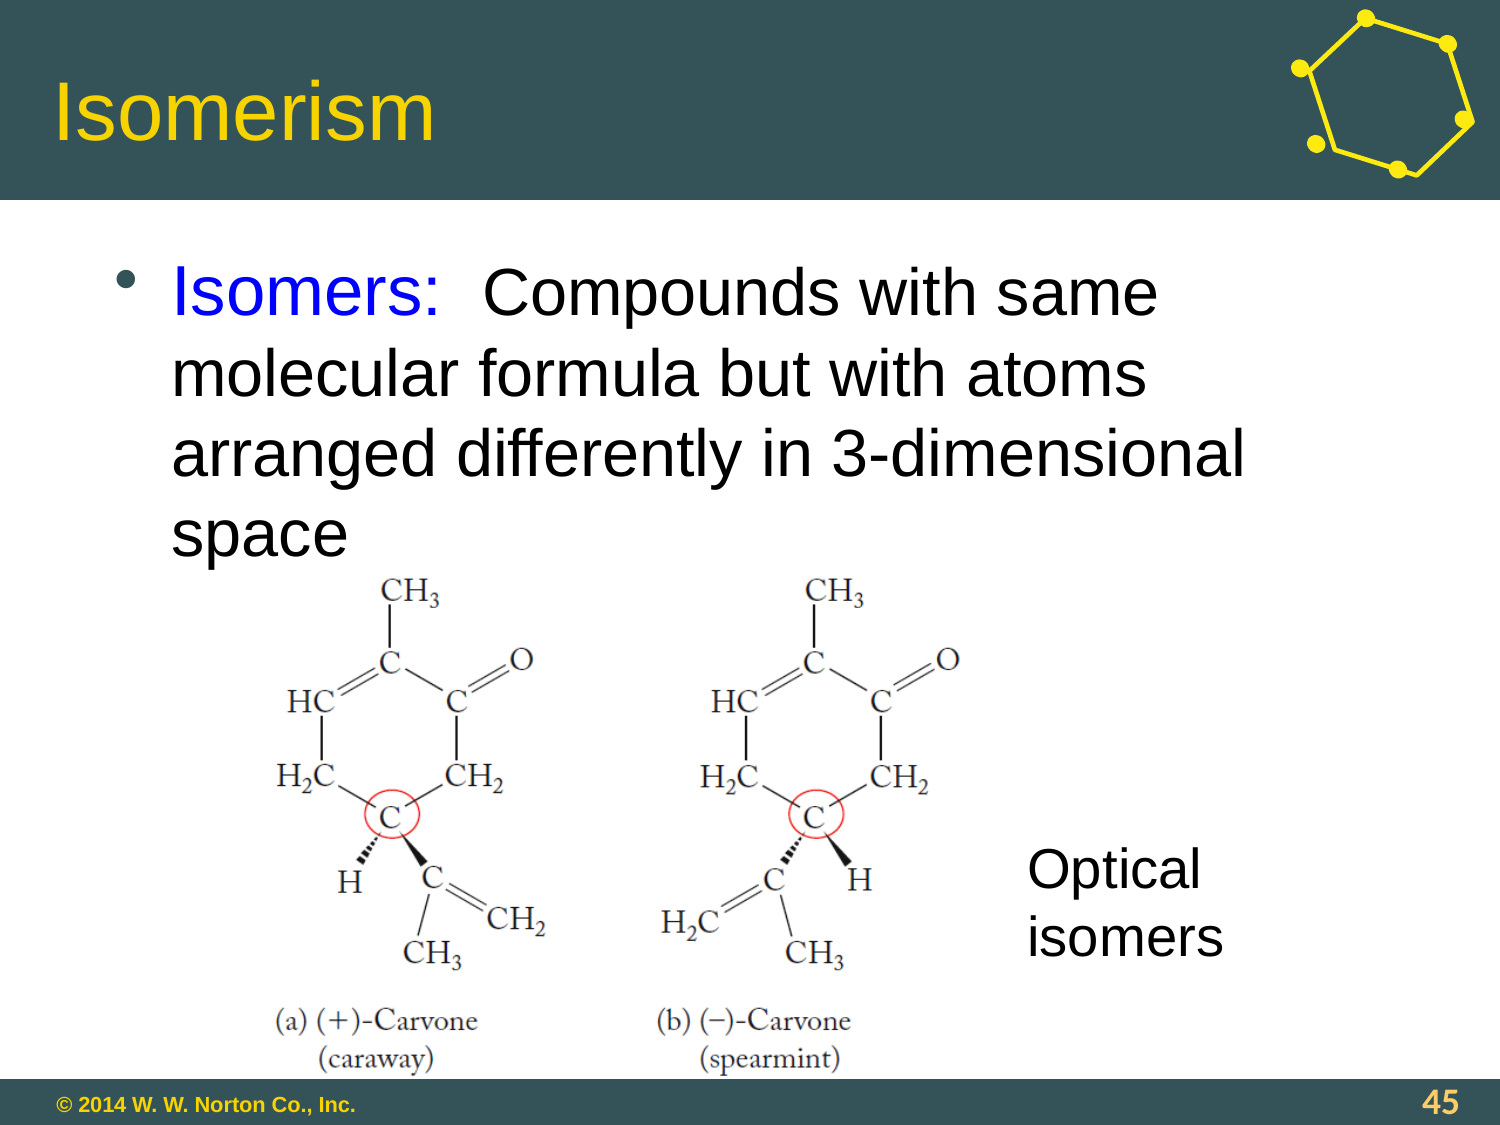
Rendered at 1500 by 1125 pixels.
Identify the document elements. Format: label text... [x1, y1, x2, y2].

text_box Optical isomers [1012, 824, 1400, 975]
title Isomerism [37, 19, 1118, 195]
list Isomers: Compounds with same molecular formula but with atoms arranged differently in 3-dimensional space [99, 237, 1400, 913]
picture [262, 574, 963, 1078]
slide_number <number> [1400, 1073, 1475, 1125]
